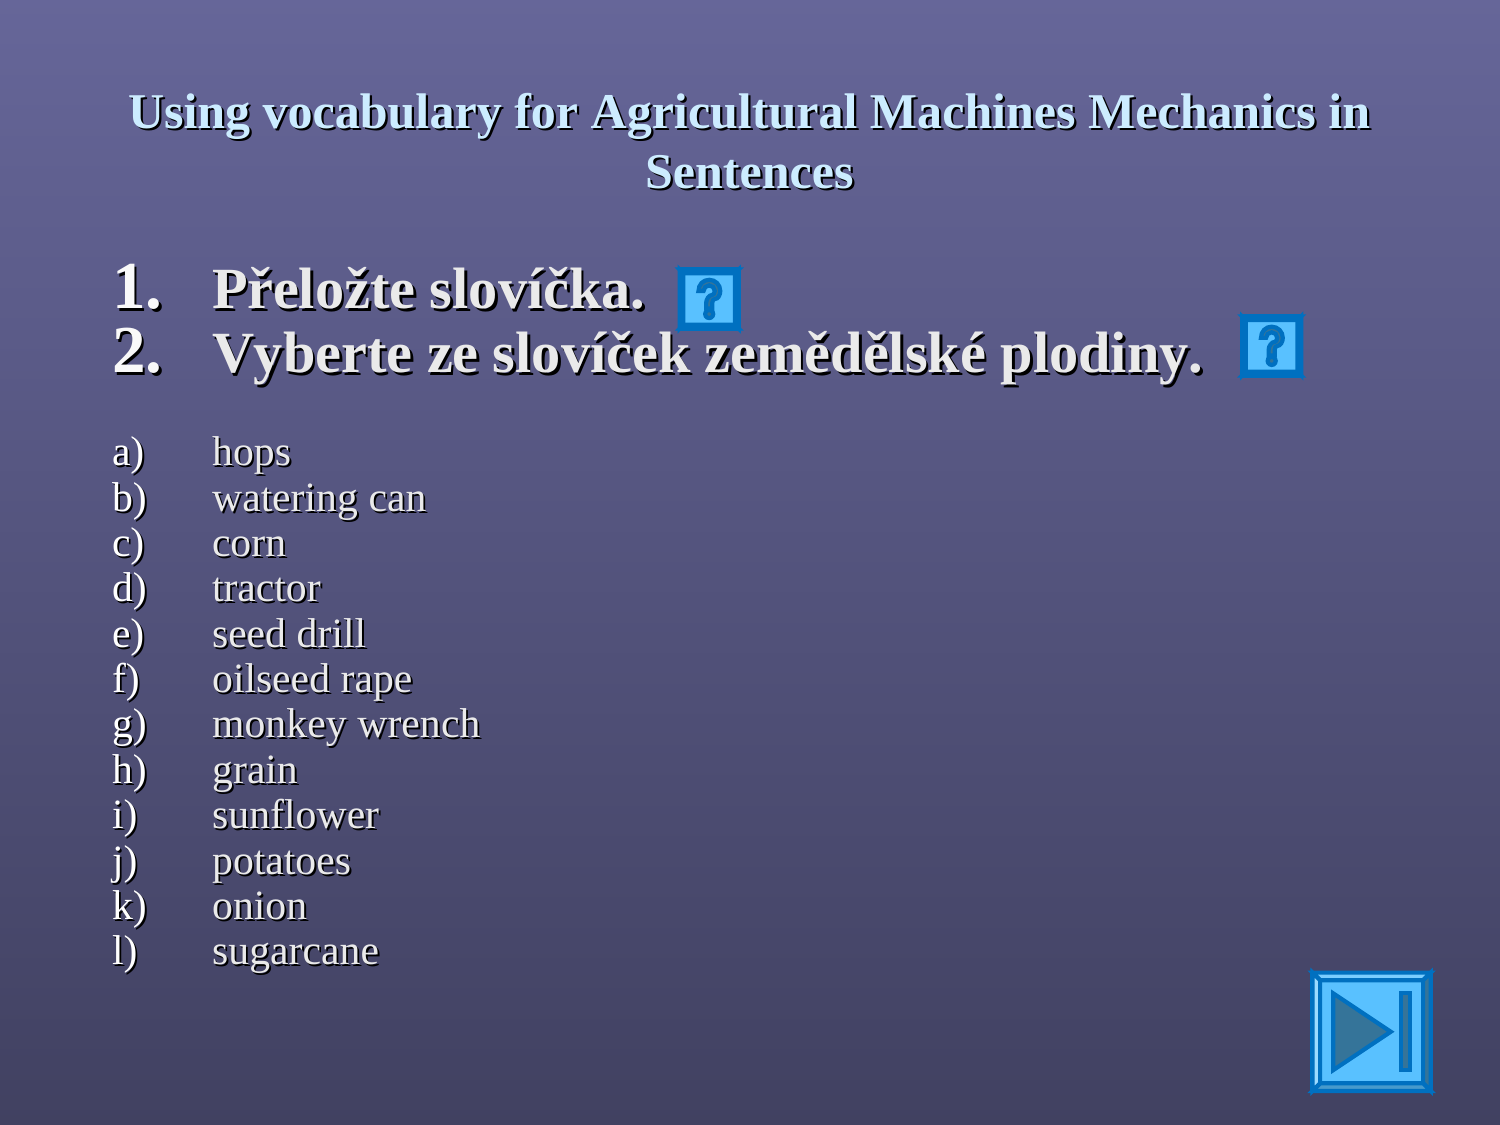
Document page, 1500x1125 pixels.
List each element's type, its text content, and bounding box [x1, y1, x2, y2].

title Using vocabulary for Agricultural Machines Mechanics in Sentences [74, 44, 1425, 233]
text_box [681, 269, 739, 329]
text_box [1243, 316, 1302, 376]
list Přeložte slovíčka. Vyberte ze slovíček zemědělské plodiny. hops watering can corn tractor seed drill oilseed rape monkey wrench grain sunflower potatoes onion sugarcane [74, 262, 1425, 1001]
text_box [1314, 972, 1431, 1091]
